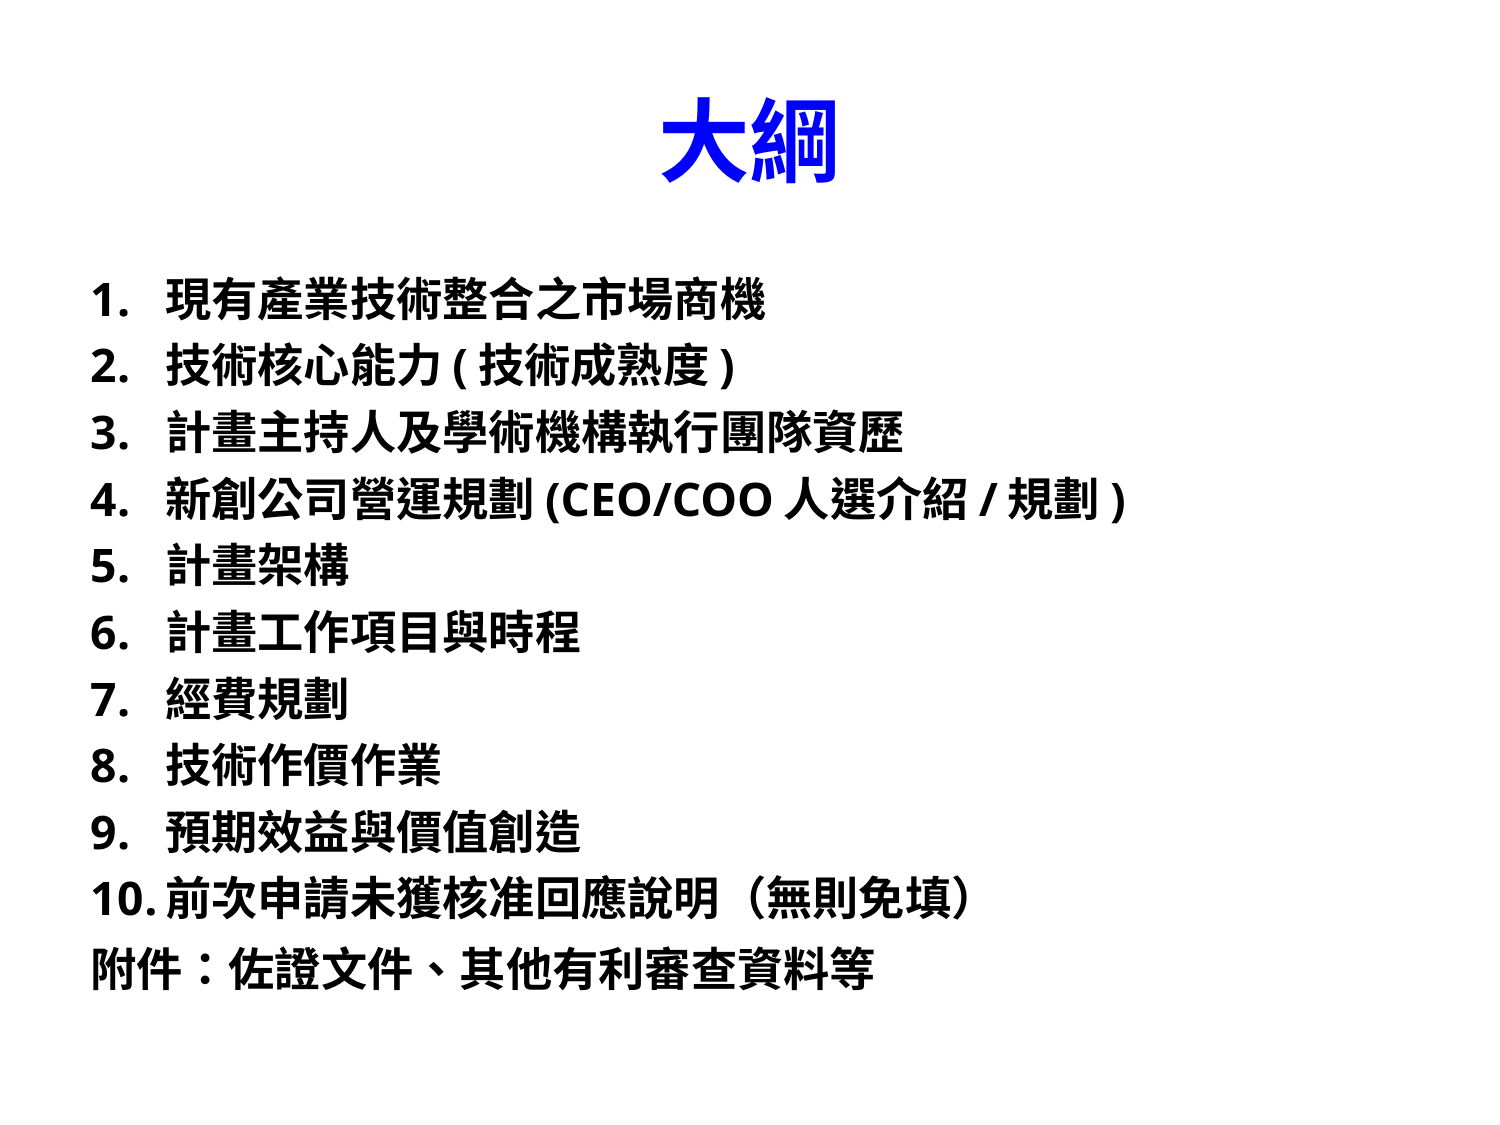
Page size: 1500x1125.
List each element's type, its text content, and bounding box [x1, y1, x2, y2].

list 現有產業技術整合之市場商機 技術核心能力(技術成熟度) 計畫主持人及學術機構執行團隊資歷 新創公司營運規劃(CEO/COO人選介紹/規劃) 計畫架構 計畫工作項目與時程 經費規劃 技術作價作業 預期效益與價值創造 前次申請未獲核准回應說明（無則免填） 附件：佐證文件、其他有利審查資料等 [167, 187, 1436, 930]
title 大綱 [64, 0, 1415, 188]
